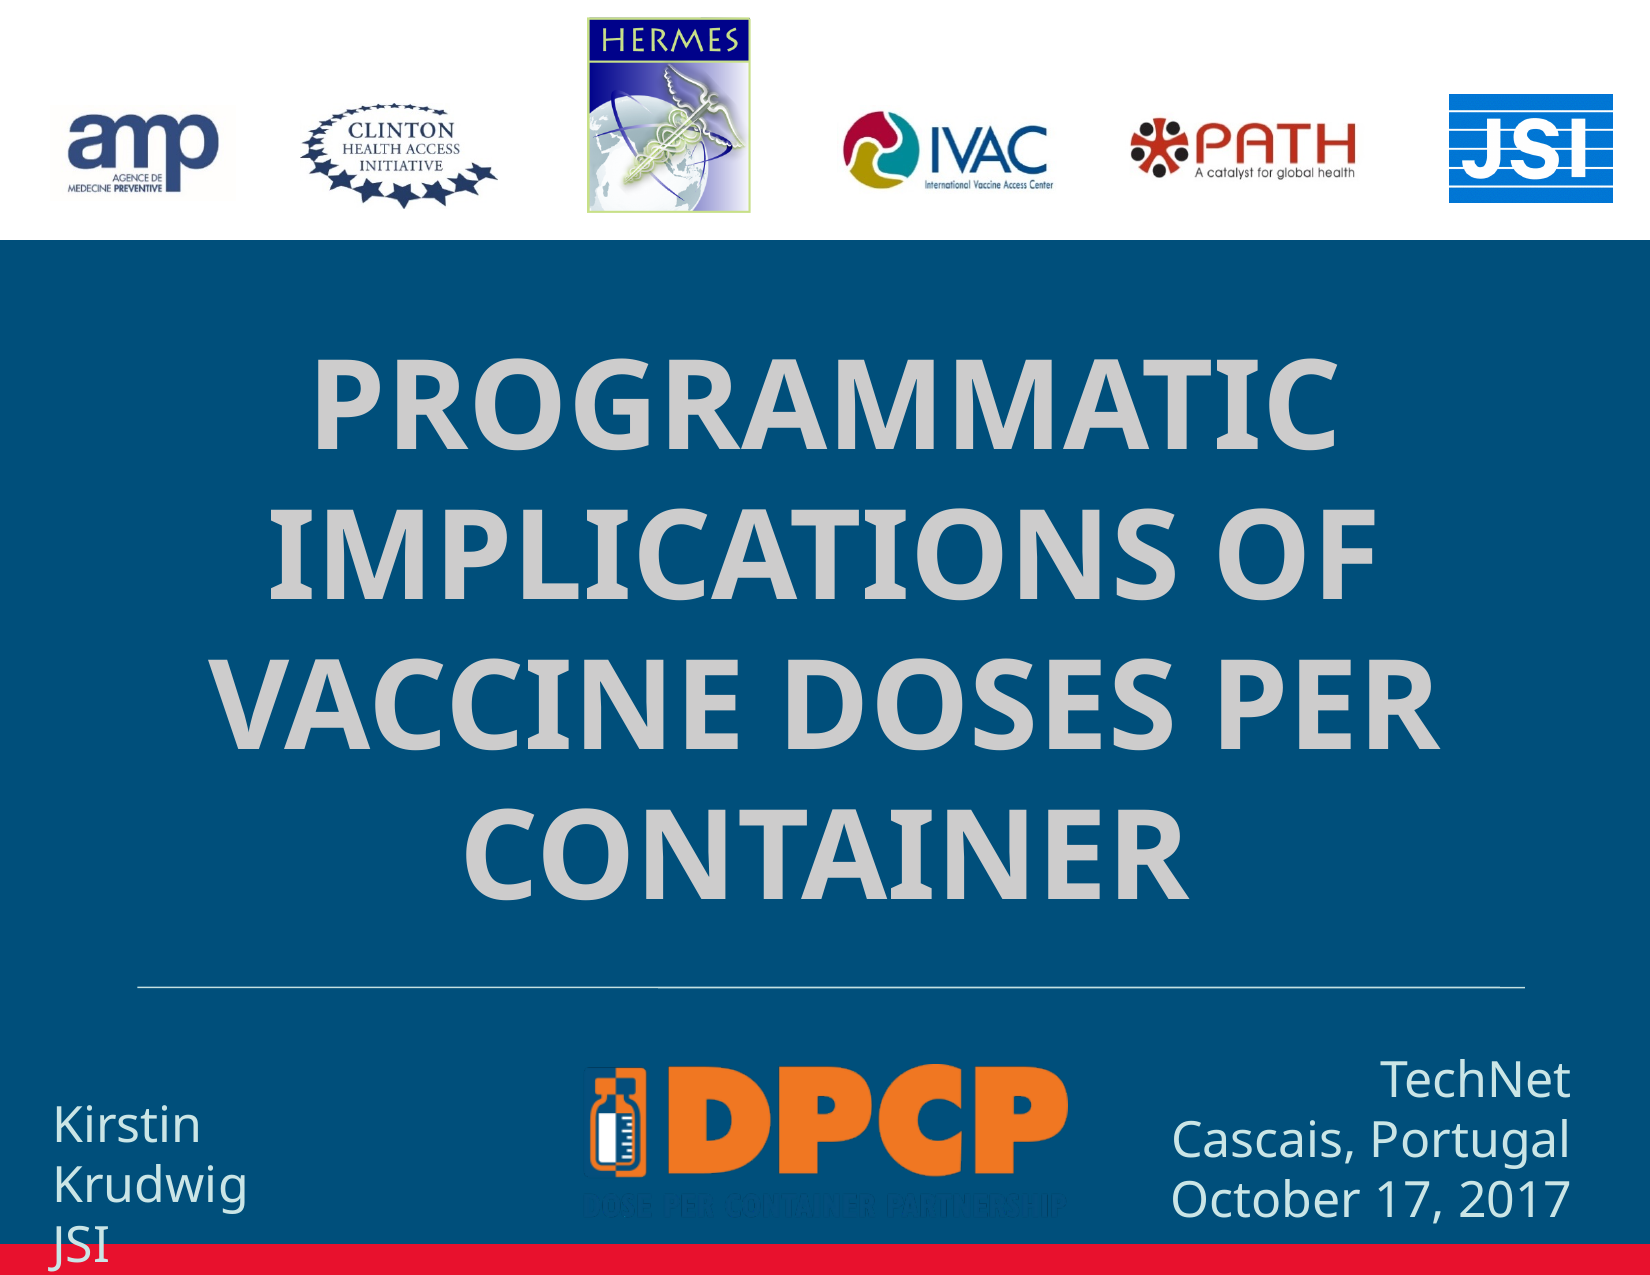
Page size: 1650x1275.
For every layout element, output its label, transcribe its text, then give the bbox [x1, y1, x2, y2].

picture [587, 17, 751, 213]
picture [1449, 94, 1613, 203]
picture [1097, 90, 1388, 210]
picture [837, 105, 1057, 195]
text_box [0, 0, 1650, 240]
picture [300, 103, 498, 209]
text_box TechNet Cascais, Portugal October 17, 2017 [1050, 1040, 1587, 1236]
text_box Kirstin Krudwig JSI [37, 1085, 399, 1275]
title PROGRAMMATIC IMPLICATIONS OF VACCINE DOSES PER CONTAINER [68, 487, 1582, 761]
picture [50, 105, 236, 201]
picture [582, 1064, 1050, 1225]
